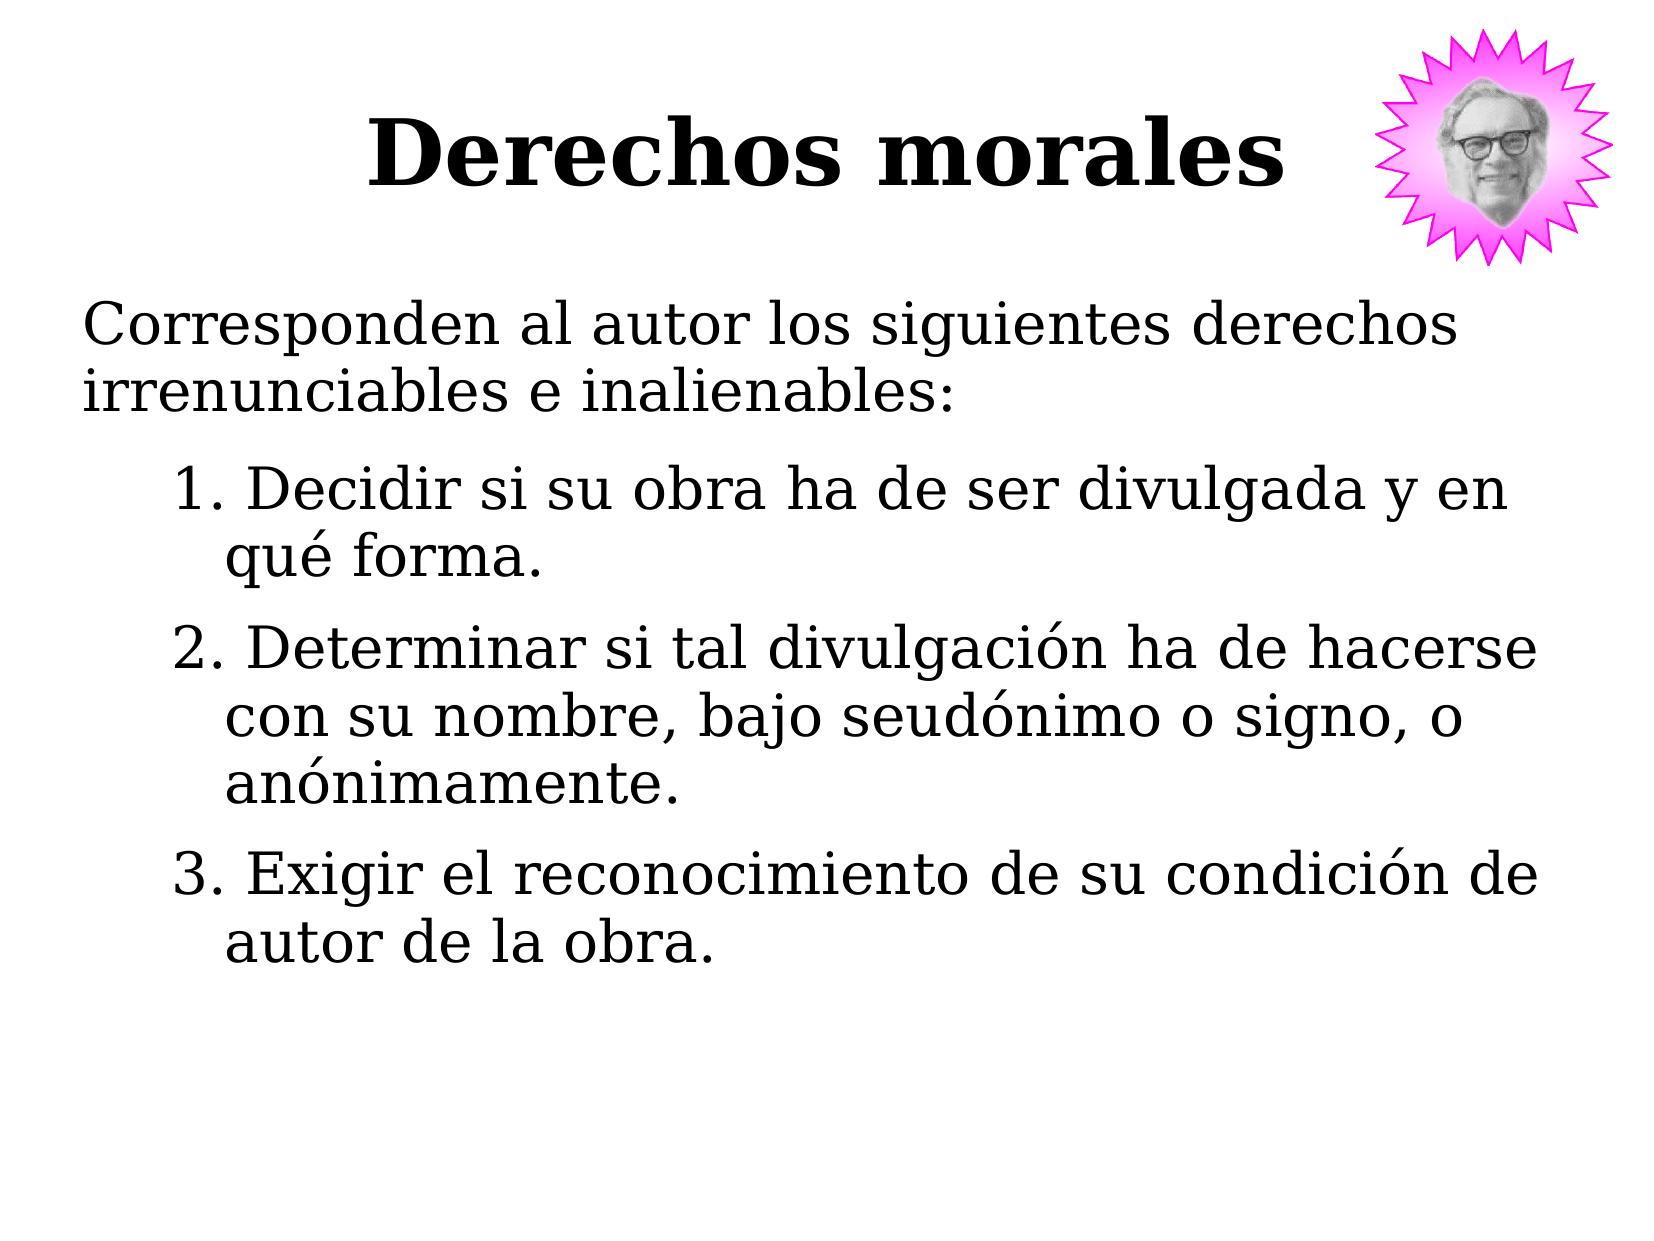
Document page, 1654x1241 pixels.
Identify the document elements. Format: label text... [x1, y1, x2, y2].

list Corresponden al autor los siguientes derechos irrenunciables e inalienables: Decidir si su obra ha de ser divulgada y en qué forma. Determinar si tal divulgación ha de hacerse con su nombre, bajo seudónimo o signo, o anónimamente. Exigir el reconocimiento de su condición de autor de la obra. [82, 290, 1571, 1109]
title Derechos morales [82, 49, 1375, 257]
picture [1375, 29, 1613, 266]
